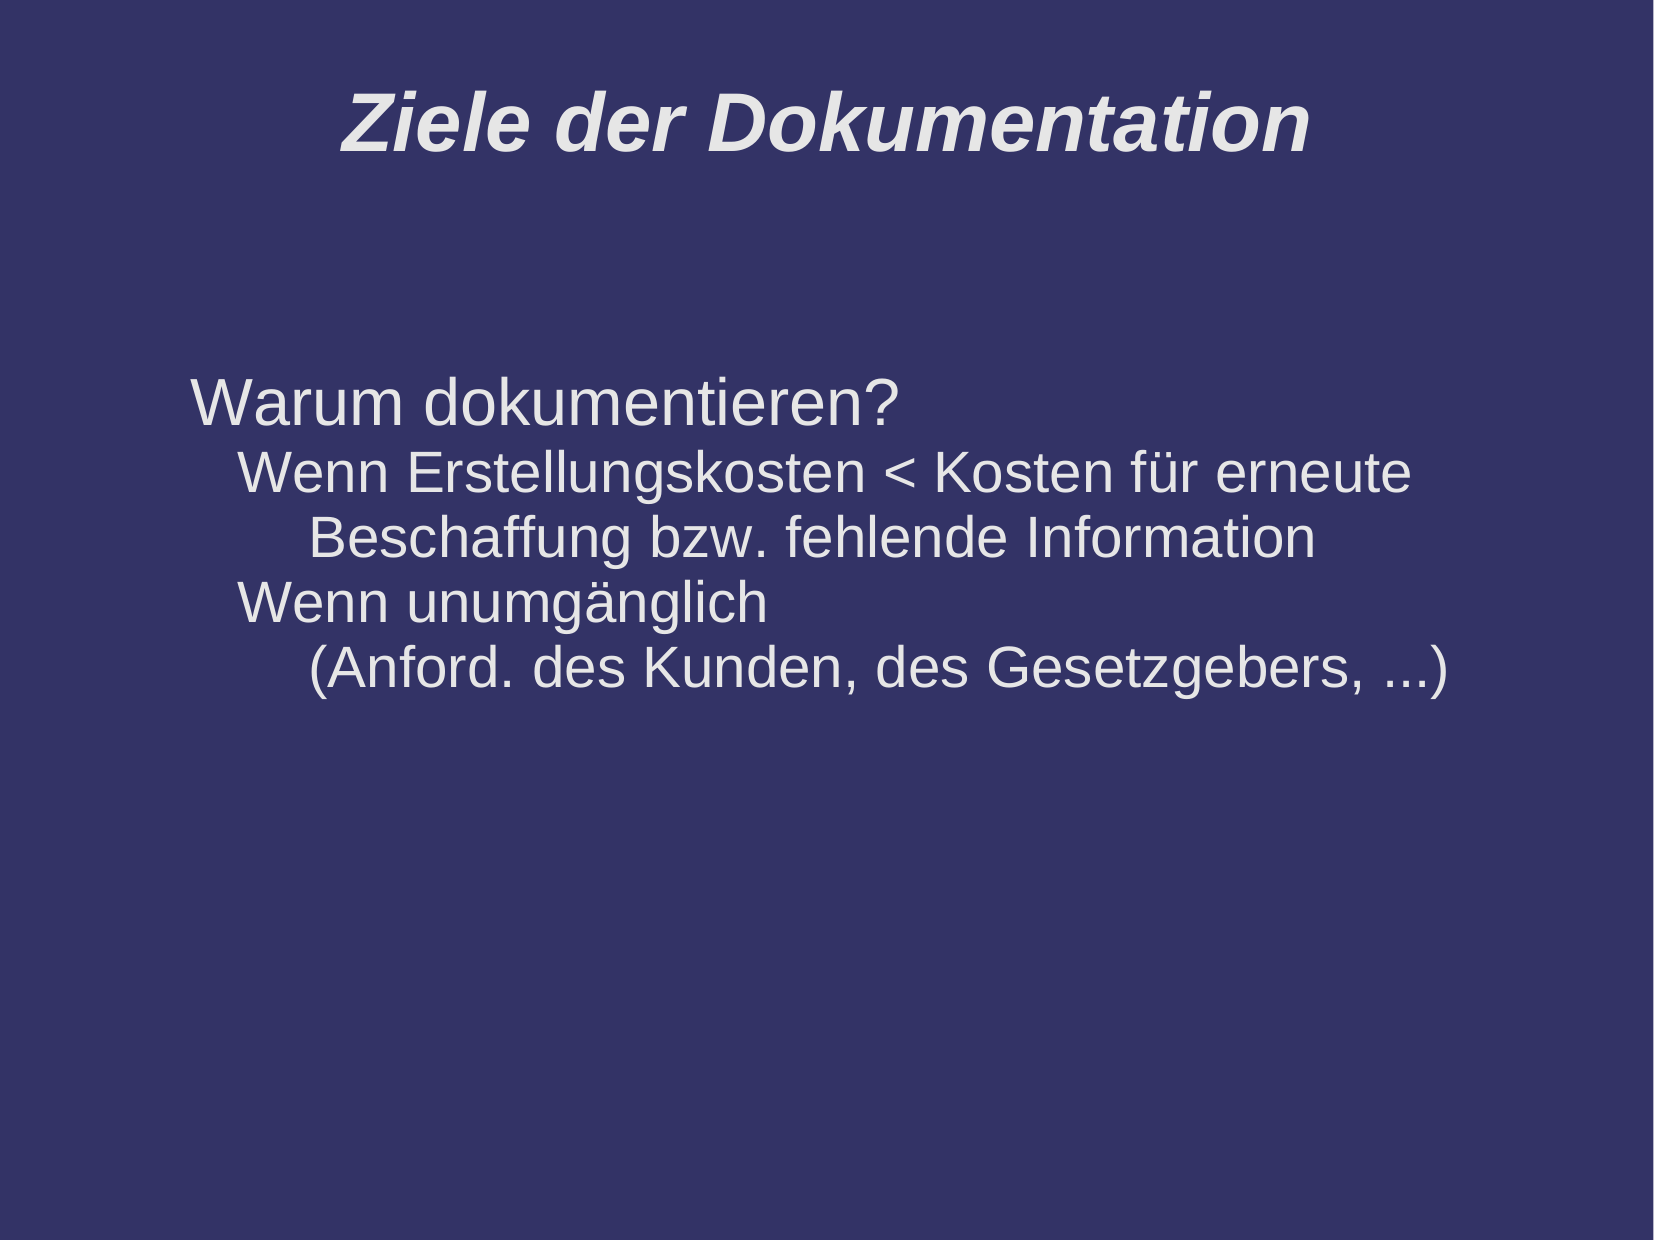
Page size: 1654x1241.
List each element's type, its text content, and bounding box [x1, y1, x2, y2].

title Ziele der Dokumentation [121, 19, 1534, 227]
list Warum dokumentieren? Wenn Erstellungskosten < Kosten für erneute Beschaffung bzw. fehlende Information Wenn unumgänglich (Anford. des Kunden, des Gesetzgebers, ...) [178, 364, 1570, 1147]
